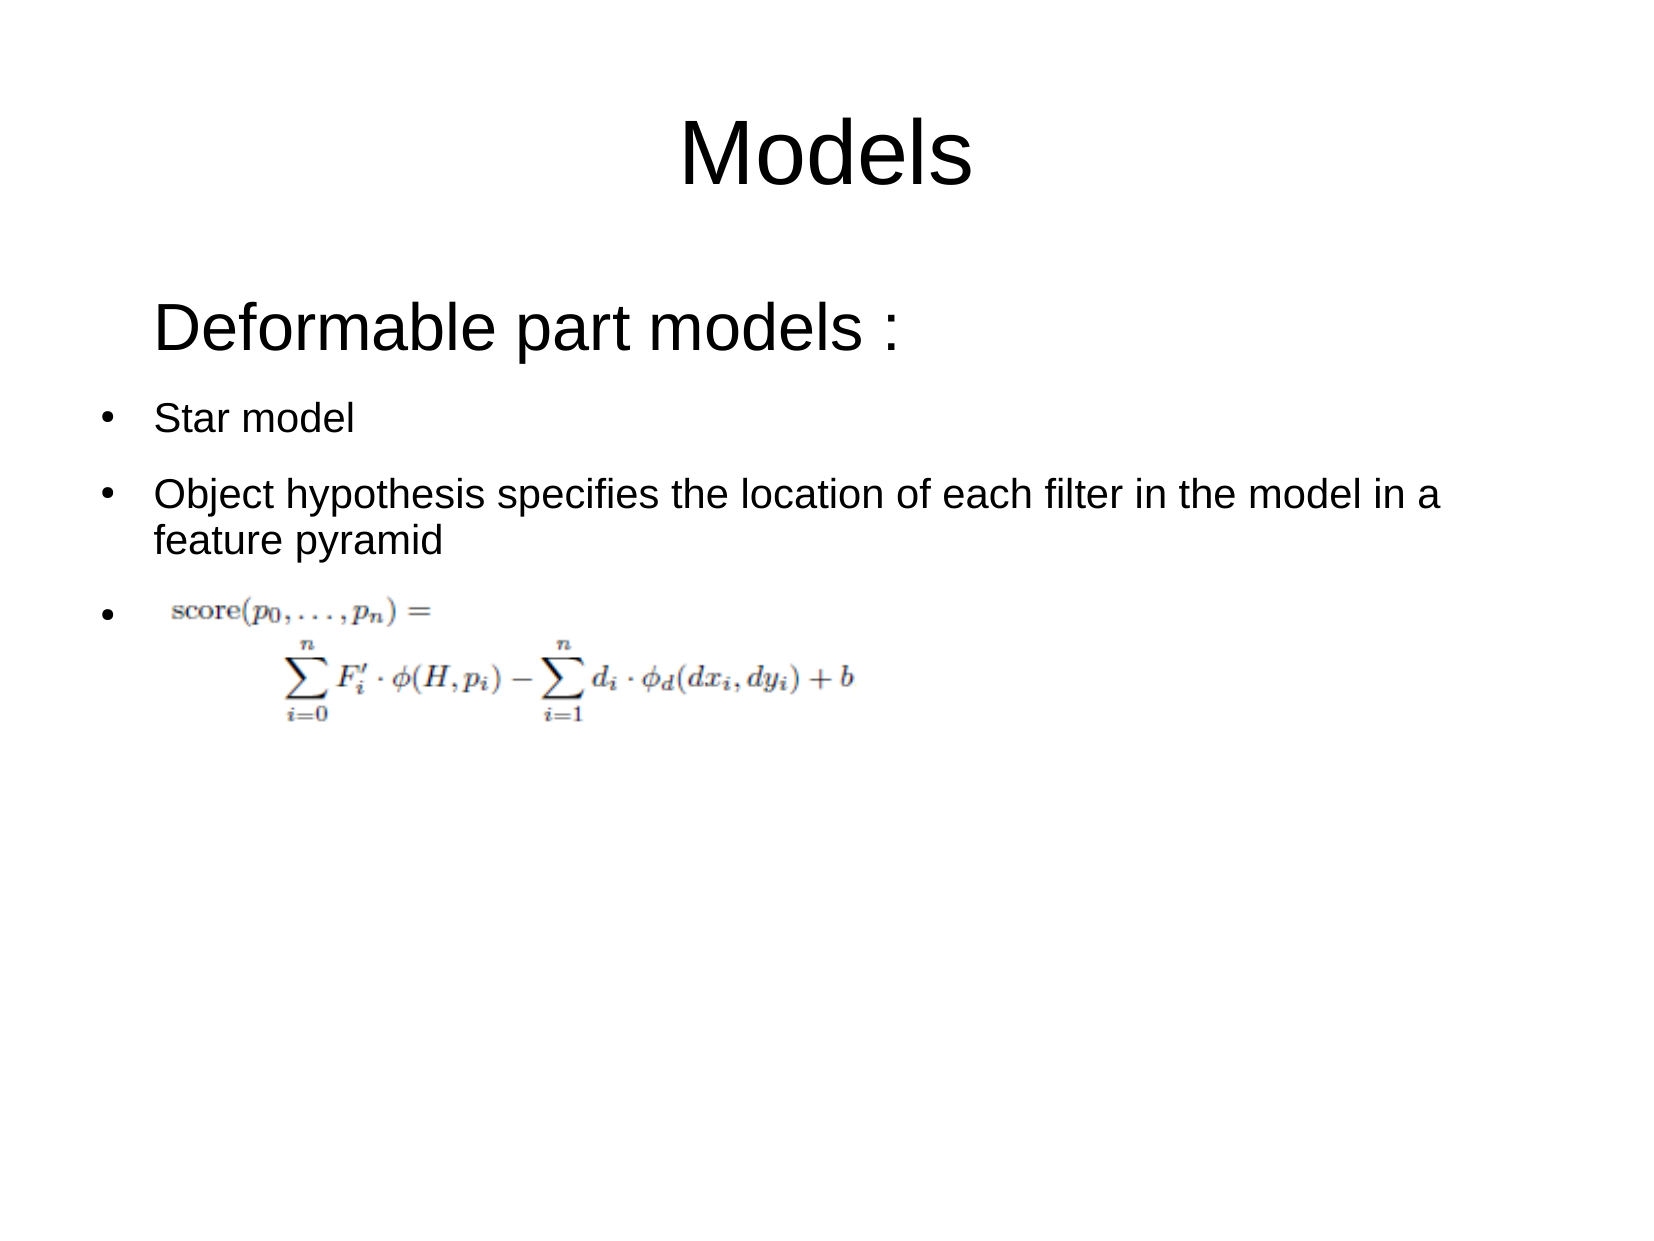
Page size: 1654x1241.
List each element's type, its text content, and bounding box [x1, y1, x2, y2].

title Models [82, 49, 1571, 257]
list Deformable part models : Star model Object hypothesis specifies the location of each filter in the model in a feature pyramid [82, 290, 1571, 1109]
picture [127, 575, 857, 739]
